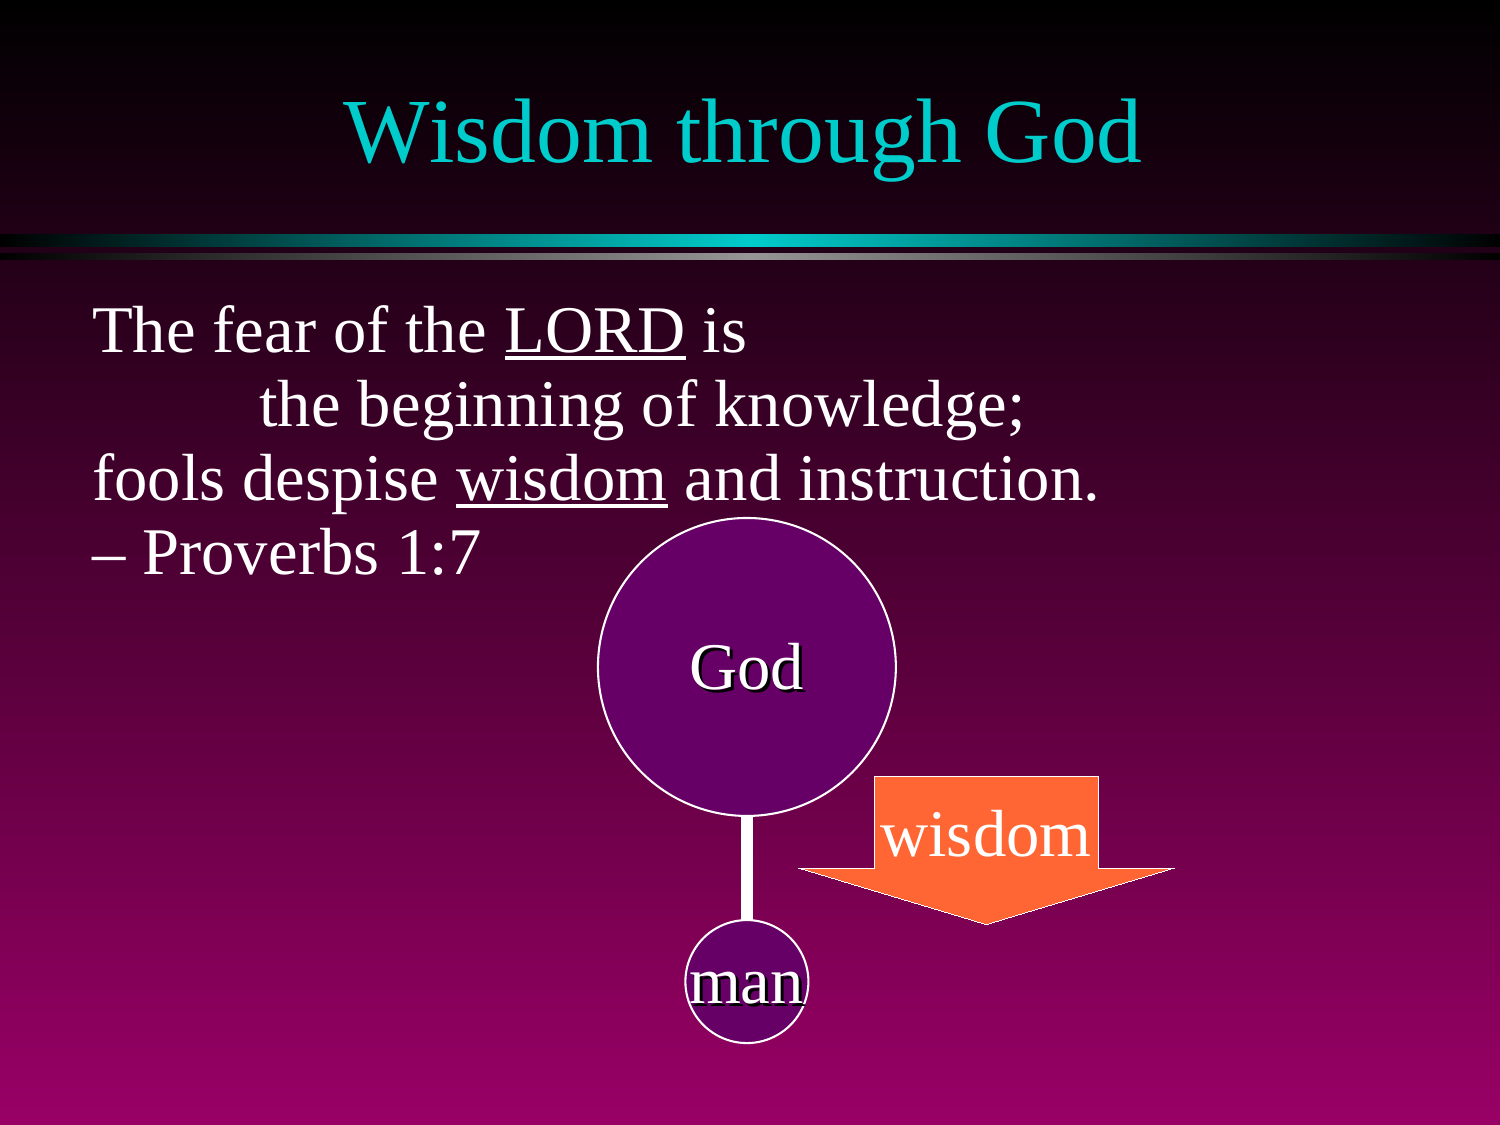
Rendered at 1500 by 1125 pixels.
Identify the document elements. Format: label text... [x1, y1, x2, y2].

text_box The fear of the LORD is the beginning of knowledge; fools despise wisdom and instruction. – Proverbs 1:7 [77, 285, 1335, 597]
text_box man [685, 920, 809, 1044]
text_box God [597, 517, 896, 816]
title Wisdom through God [99, 37, 1388, 225]
text_box wisdom [798, 776, 1175, 925]
